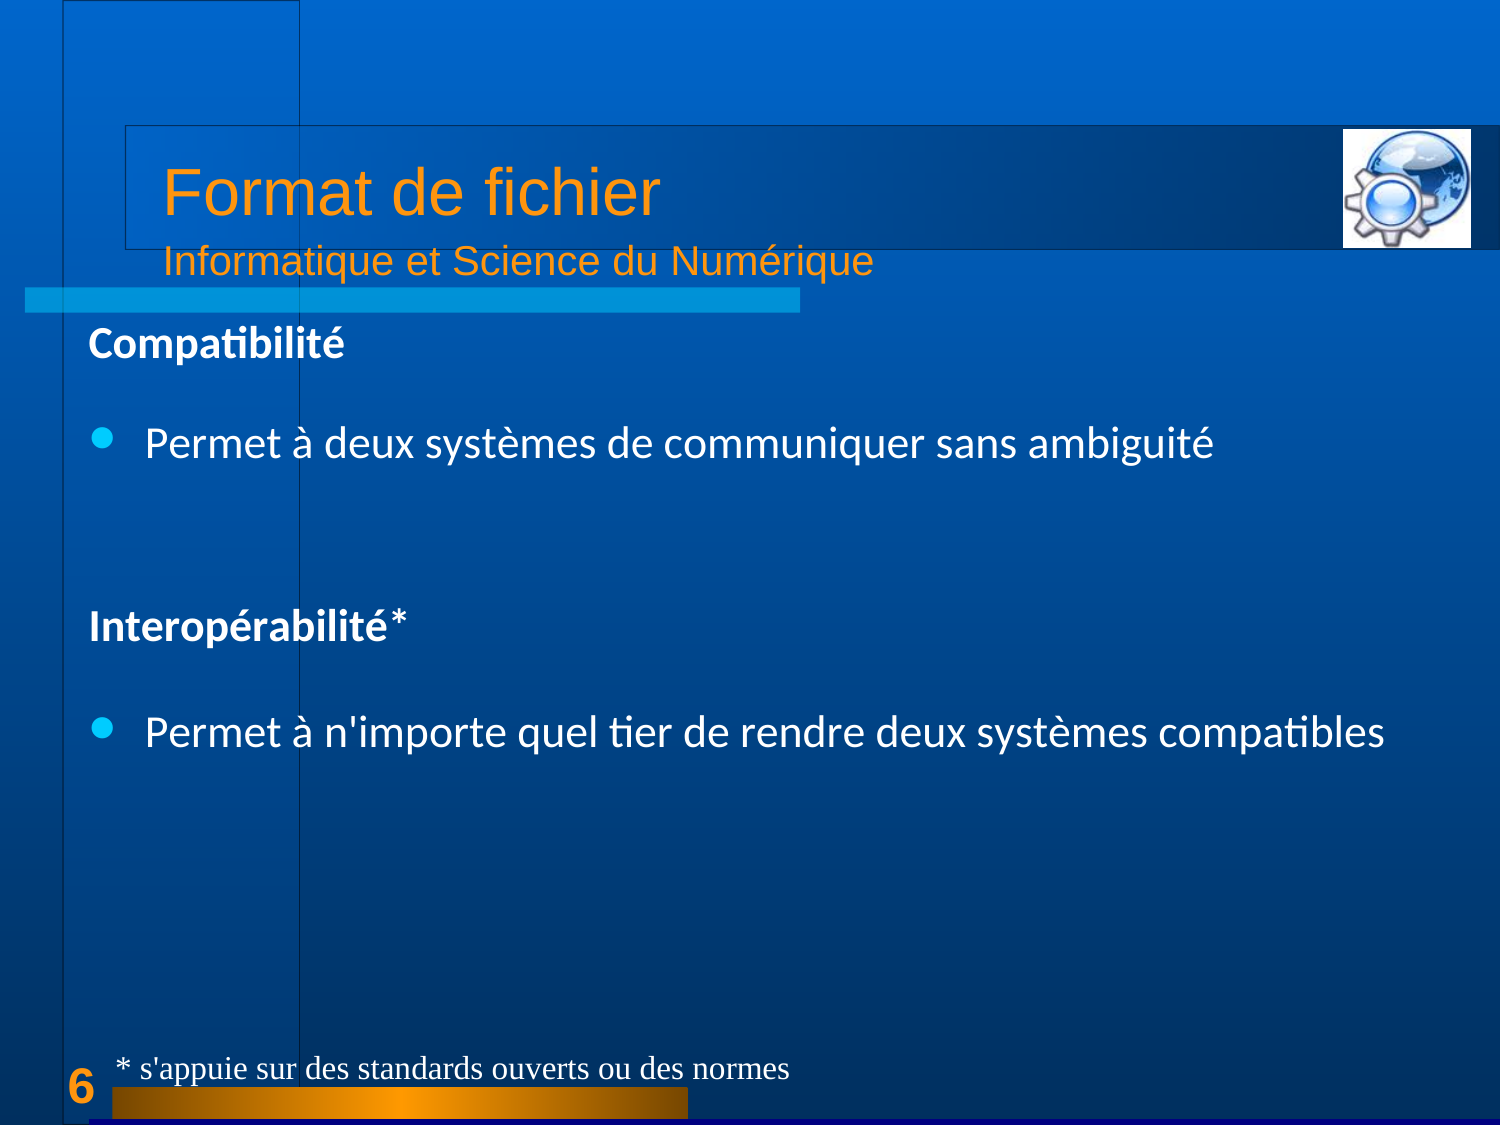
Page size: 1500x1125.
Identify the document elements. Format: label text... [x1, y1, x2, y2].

text_box Permet à deux systèmes de communiquer sans ambiguité [88, 428, 1500, 548]
text_box Interopérabilité* [88, 611, 1500, 688]
picture [1343, 129, 1471, 248]
text_box * s'appuie sur des standards ouverts ou des normes [100, 1042, 1388, 1095]
text_box Permet à n'importe quel tier de rendre deux systèmes compatibles [88, 717, 1500, 837]
text_box Compatibilité [88, 327, 1500, 403]
